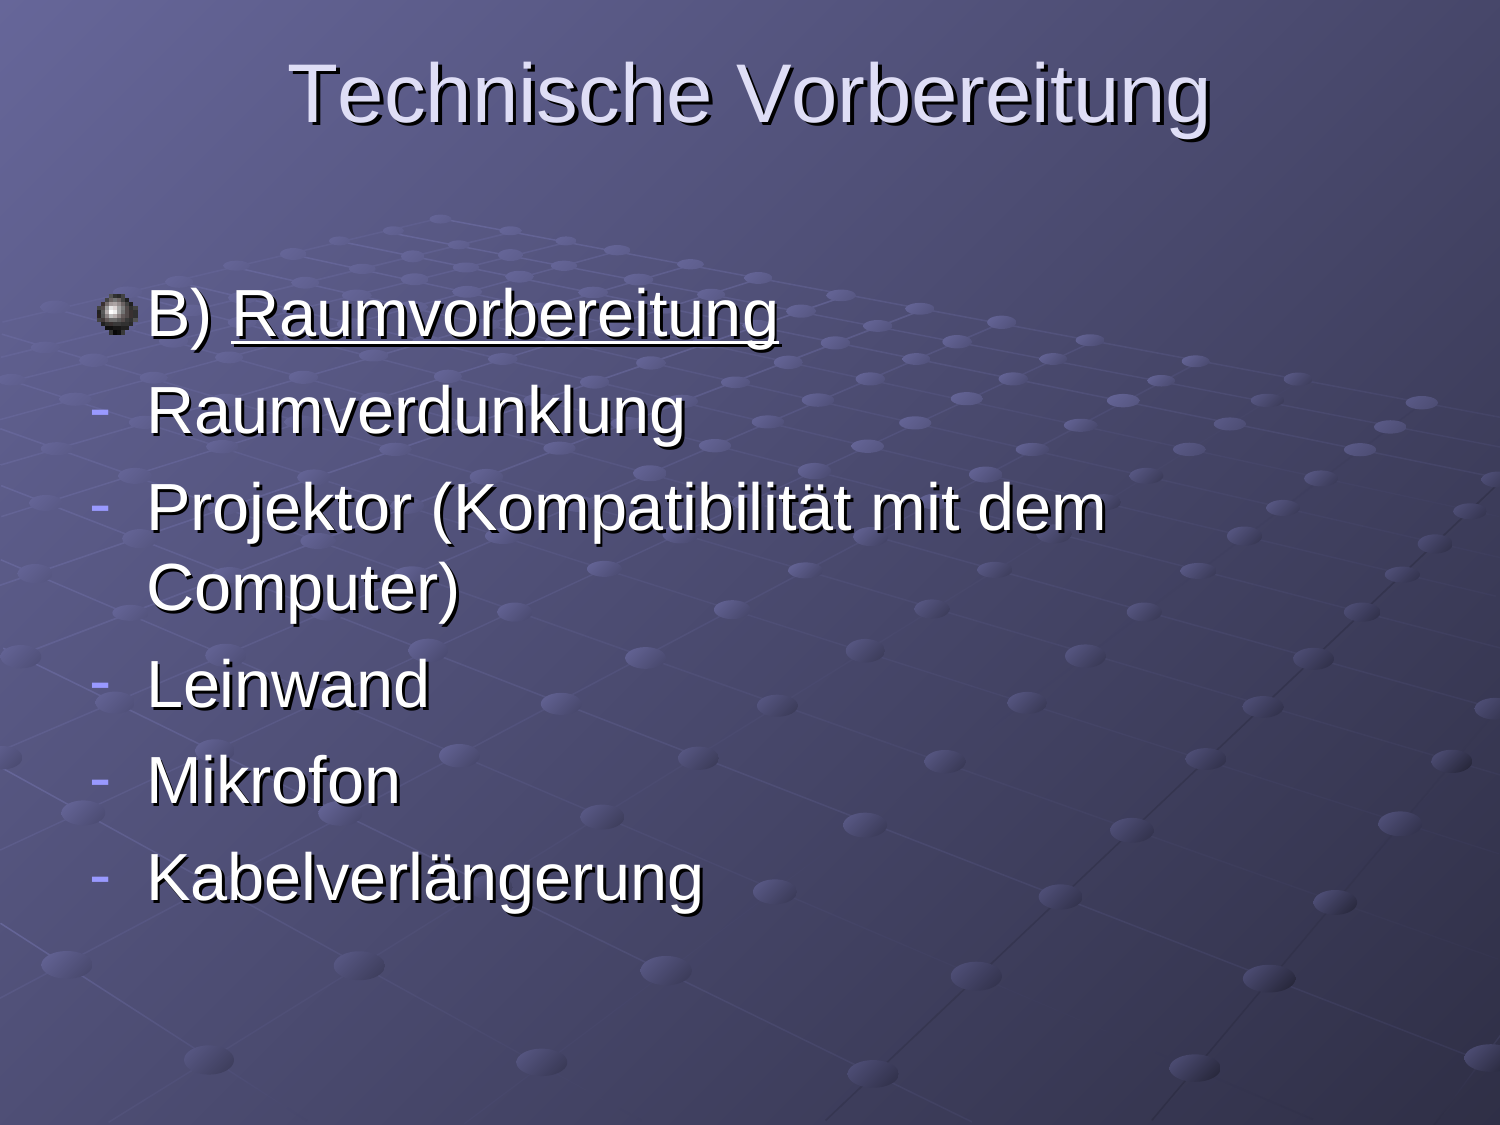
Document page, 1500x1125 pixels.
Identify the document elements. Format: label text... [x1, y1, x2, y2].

list B) Raumvorbereitung Raumverdunklung Projektor (Kompatibilität mit dem Computer) Leinwand Mikrofon Kabelverlängerung [75, 262, 1426, 1007]
title Technische Vorbereitung [75, 31, 1426, 247]
